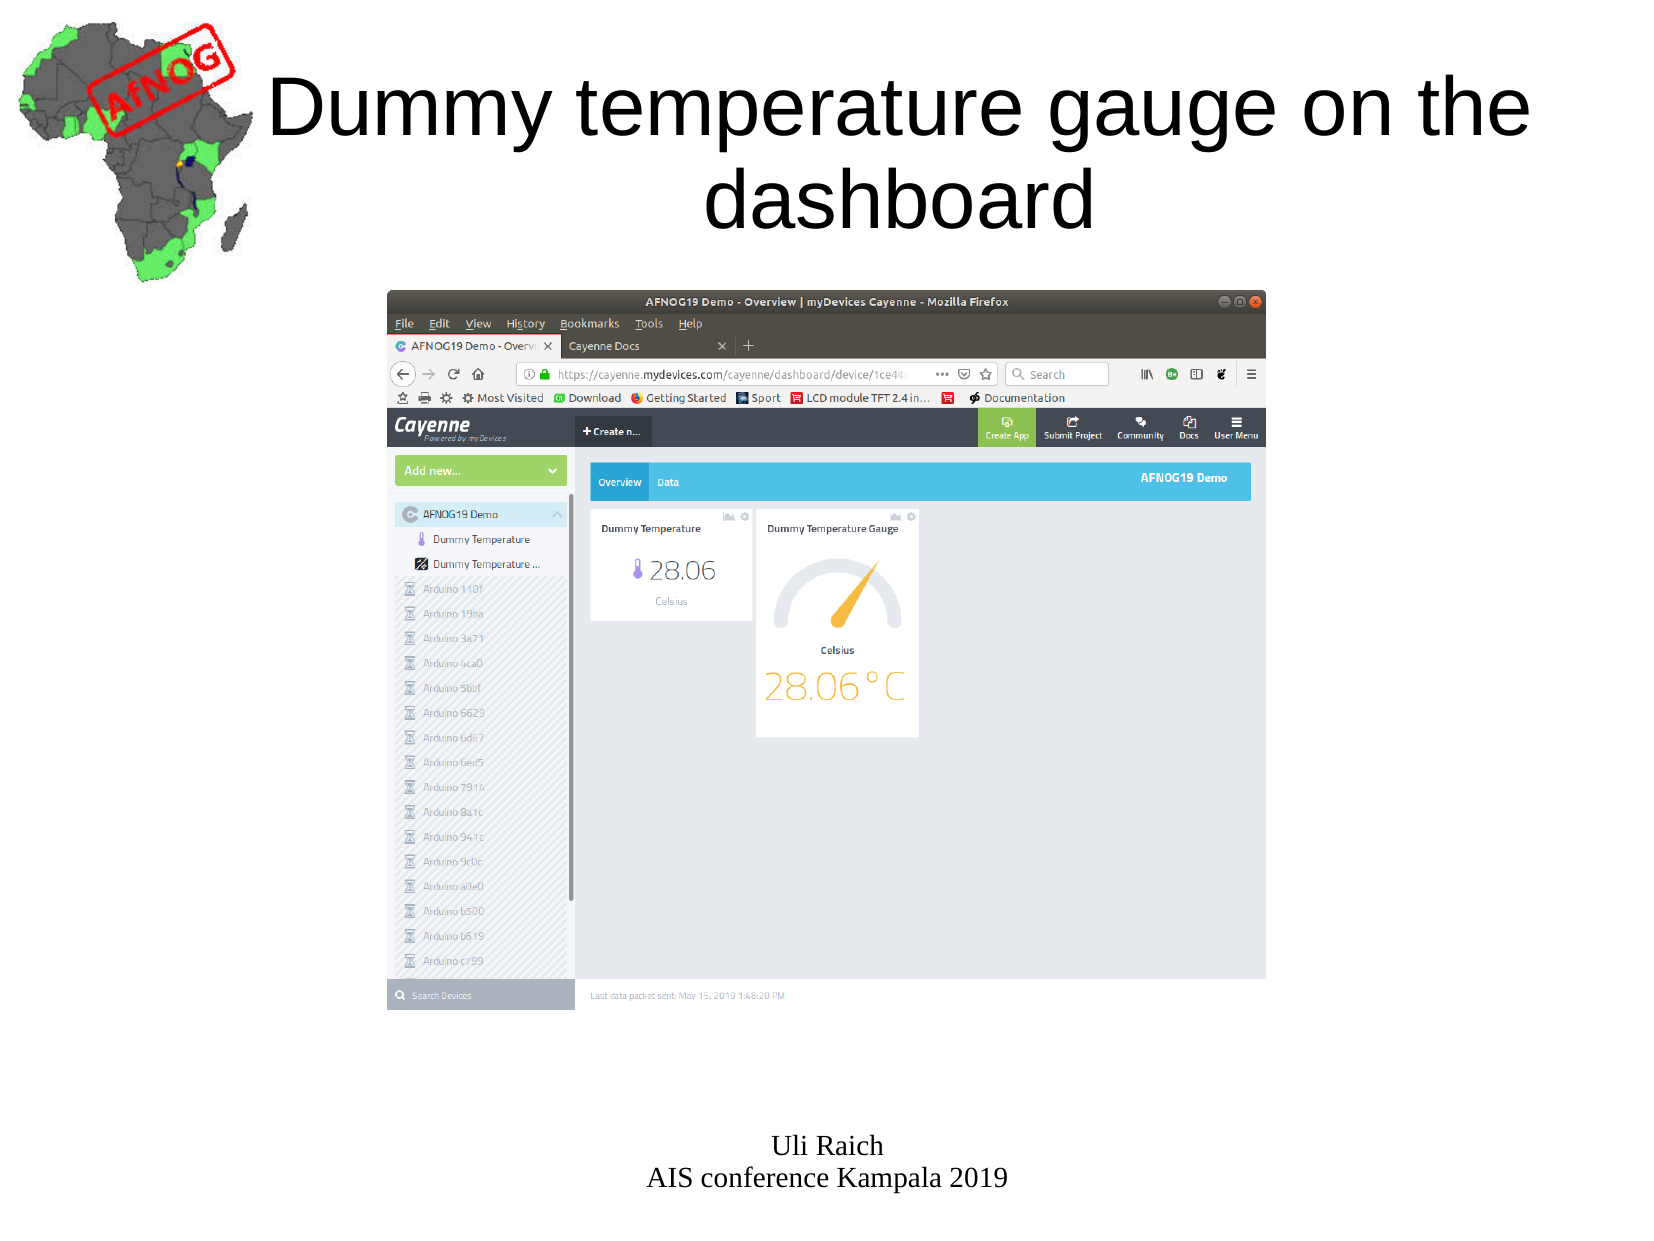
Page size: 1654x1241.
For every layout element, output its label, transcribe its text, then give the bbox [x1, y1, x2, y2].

title Dummy temperature gauge on the dashboard [180, 49, 1621, 257]
picture [9, 0, 259, 291]
picture [387, 290, 1266, 1010]
